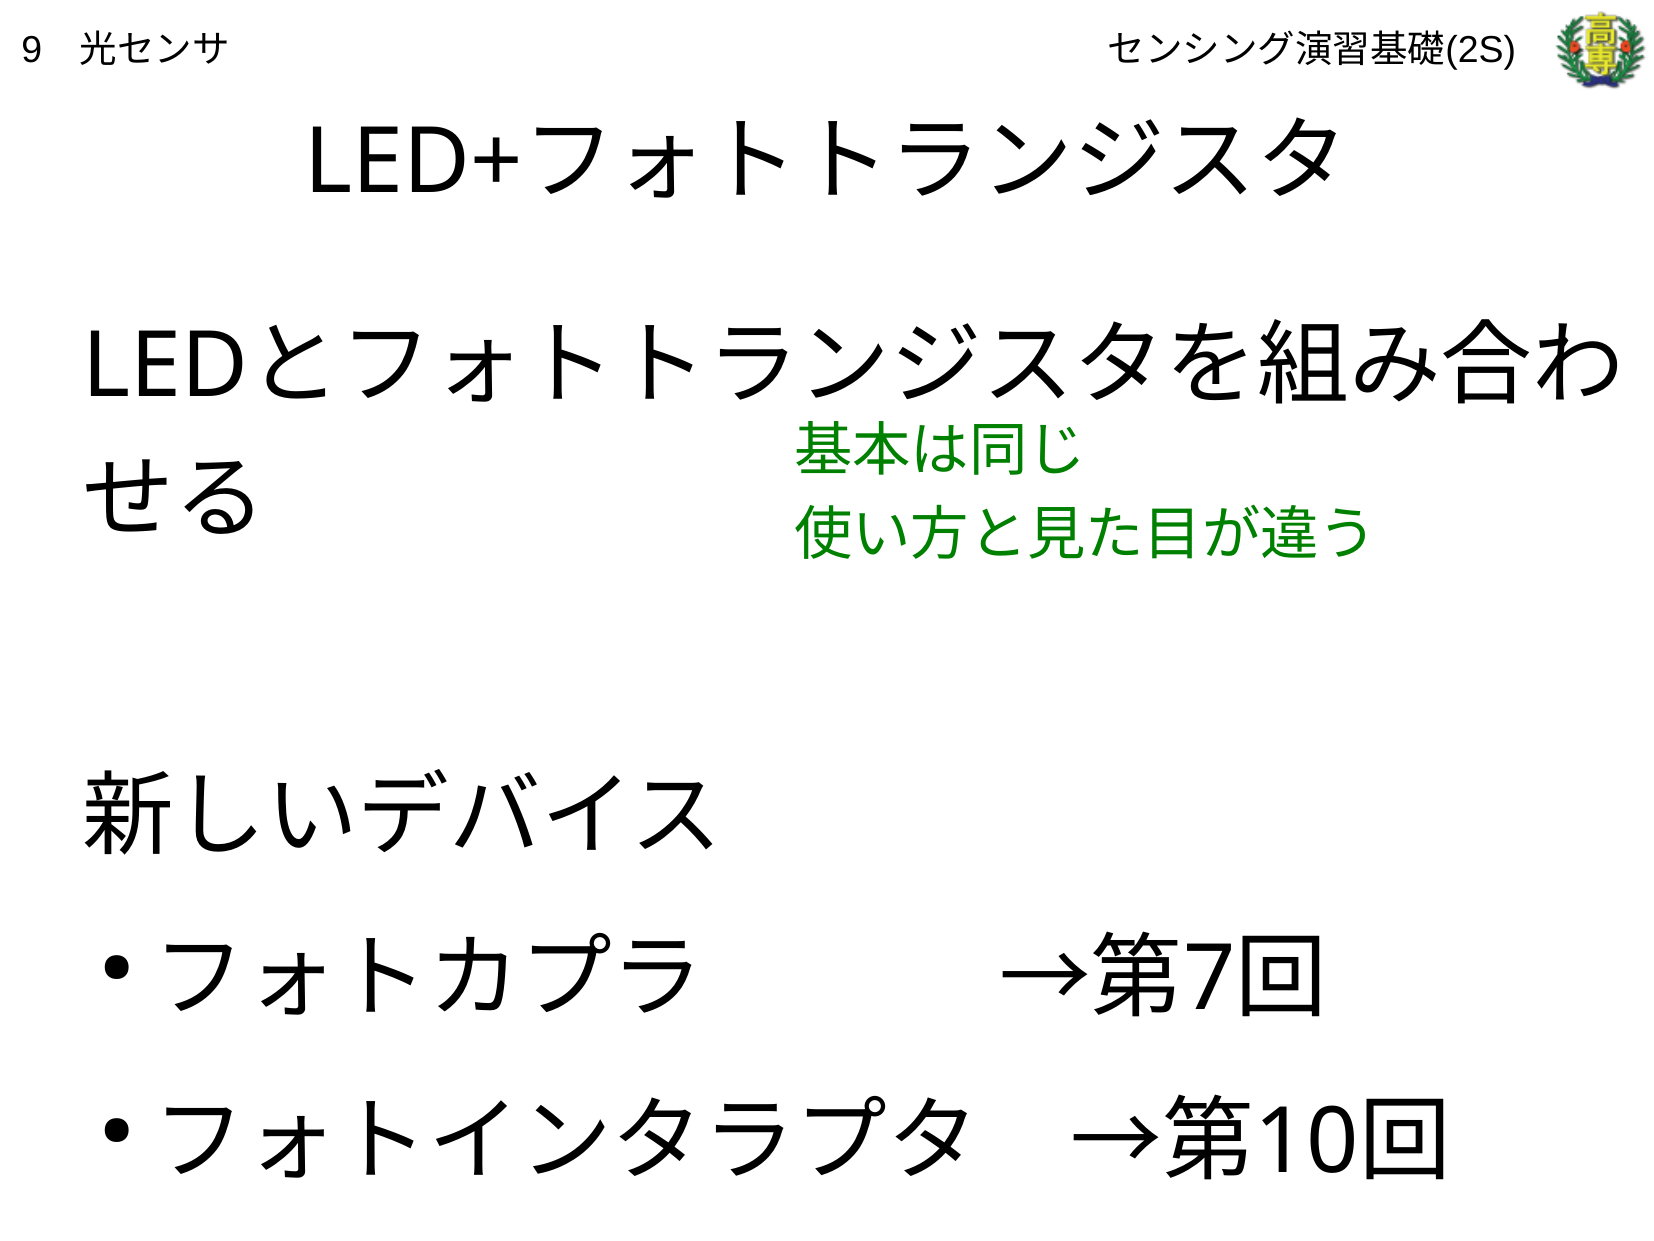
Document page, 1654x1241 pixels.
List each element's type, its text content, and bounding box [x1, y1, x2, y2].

list LEDとフォトトランジスタを組み合わせる 新しいデバイス フォトカプラ →第7回 フォトインタラプタ →第10回 フォトリフレクタ (たぶん3年生?) 距離センサ →第14回 [82, 290, 1642, 1159]
title LED+フォトトランジスタ [82, 49, 1571, 257]
text_box 基本は同じ 使い方と見た目が違う [779, 395, 1630, 559]
text_box センシング演習基礎(2S) [1077, 11, 1531, 75]
picture [1553, 2, 1650, 99]
text_box 9 光センサ [6, 11, 923, 75]
